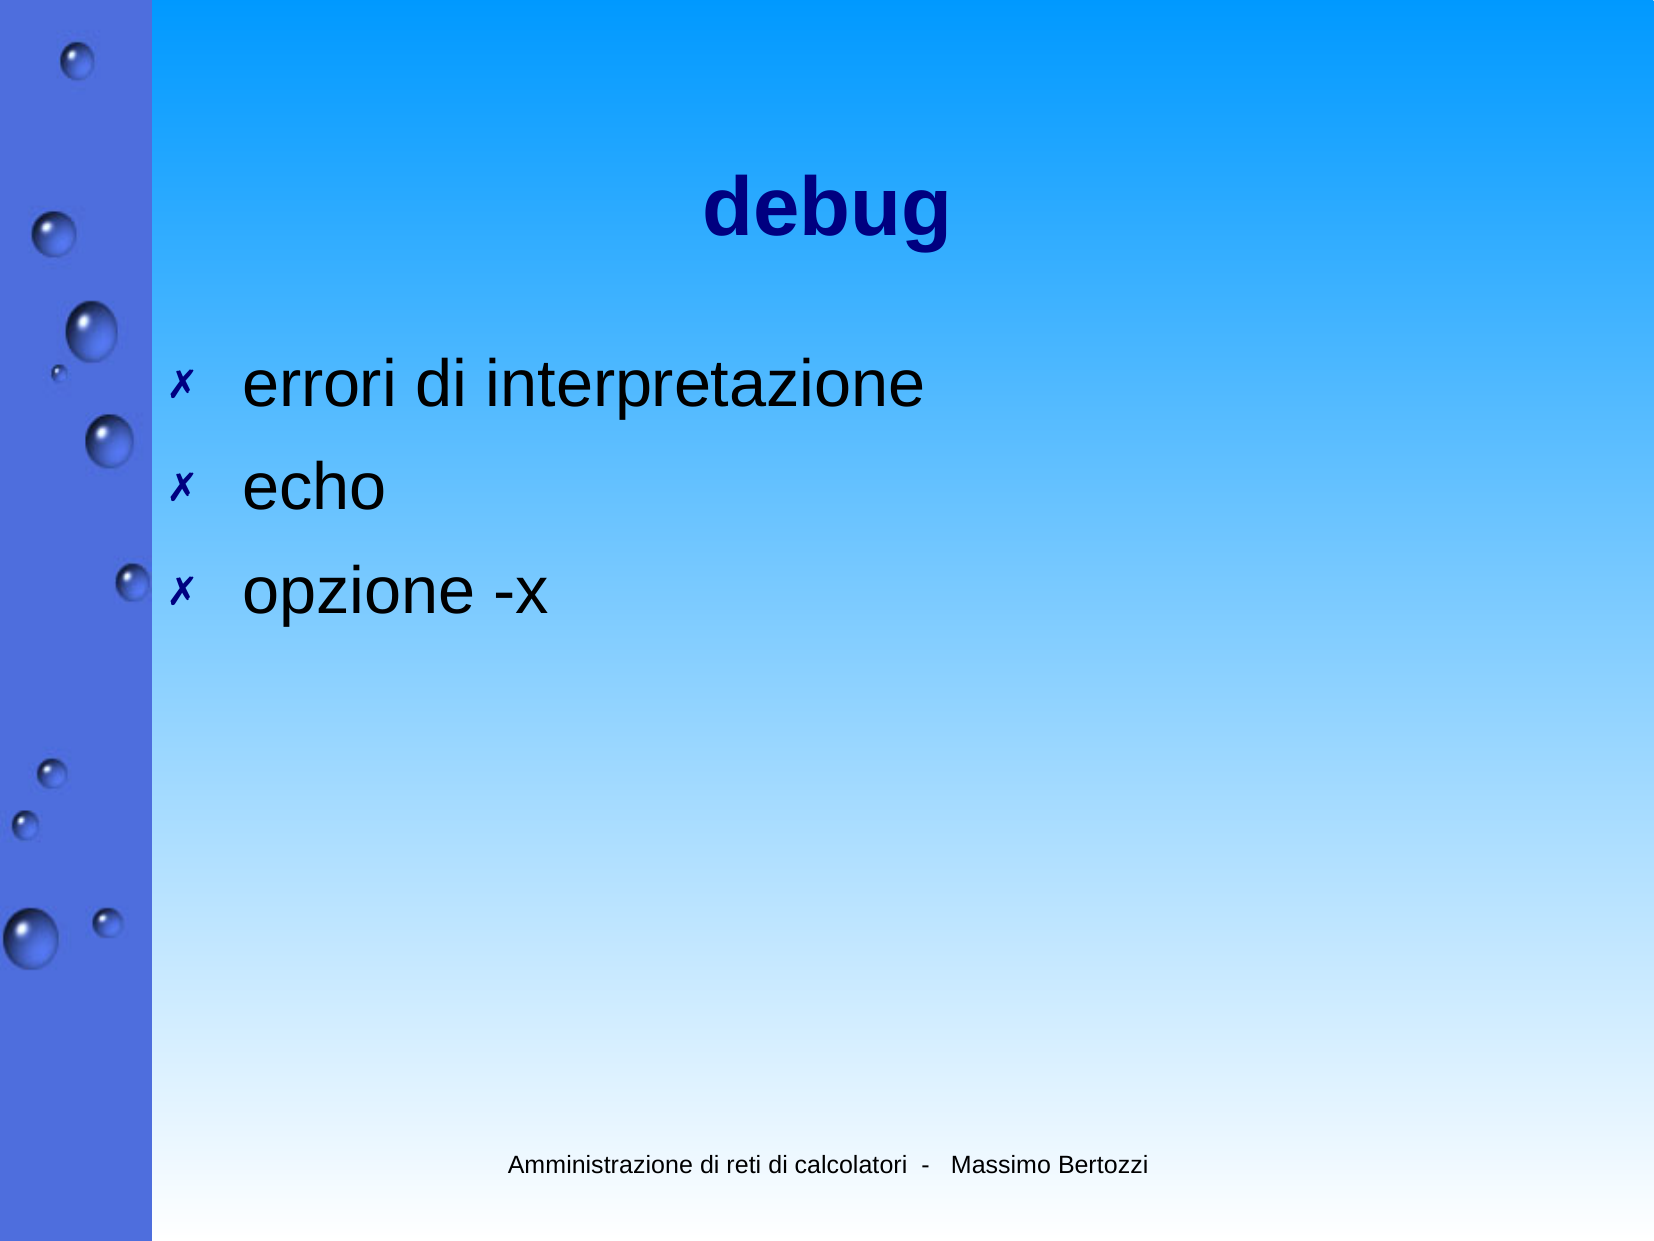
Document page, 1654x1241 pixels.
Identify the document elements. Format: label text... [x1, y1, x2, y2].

title debug [121, 102, 1534, 311]
picture [0, 0, 152, 1241]
list errori di interpretazione echo opzione -x [159, 346, 1572, 1128]
